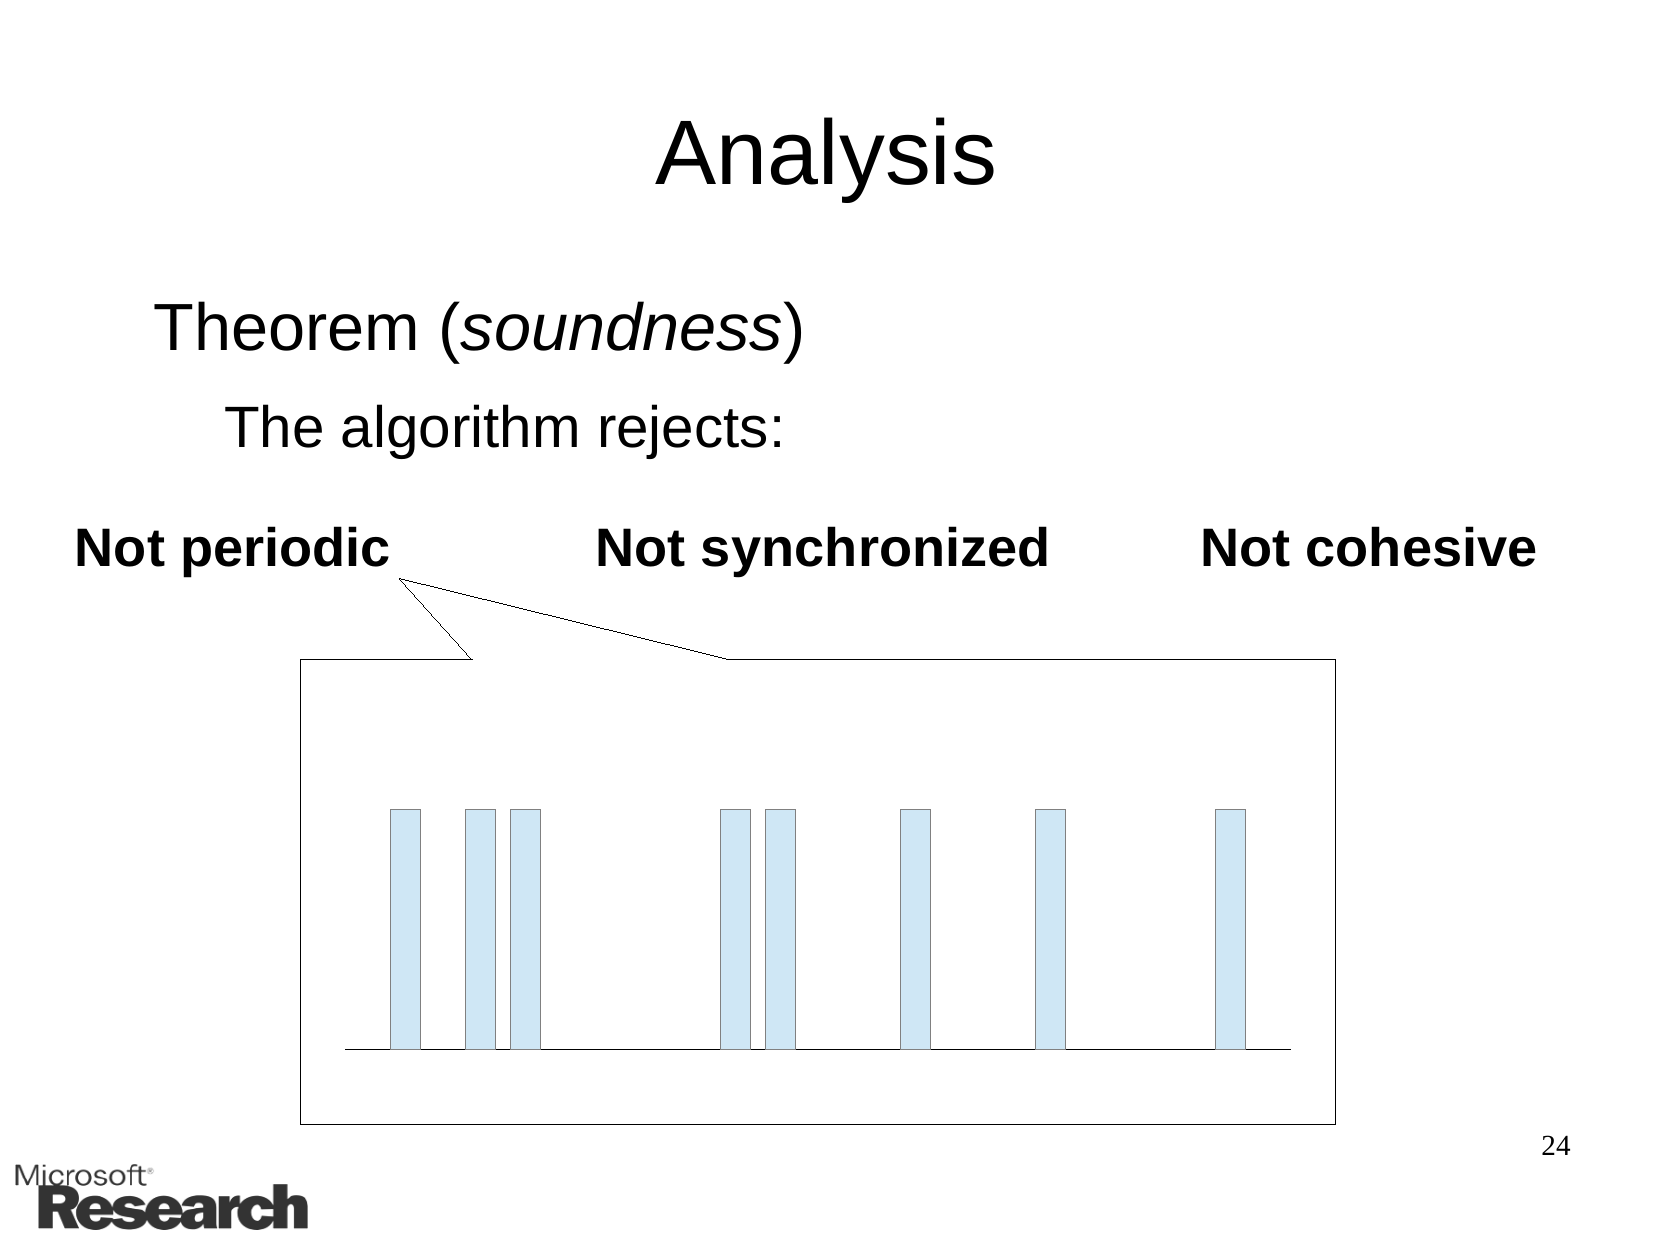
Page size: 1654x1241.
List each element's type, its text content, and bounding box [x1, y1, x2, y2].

text_box [765, 809, 796, 1050]
picture [5, 1148, 322, 1241]
text_box [510, 809, 541, 1050]
text_box [720, 809, 751, 1050]
text_box Not periodic [60, 509, 407, 586]
title Analysis [82, 49, 1571, 257]
text_box [1215, 809, 1246, 1050]
text_box Not cohesive [1185, 509, 1554, 586]
text_box [465, 809, 496, 1050]
text_box [900, 809, 931, 1050]
list Theorem (soundness) The algorithm rejects: [82, 290, 1538, 1010]
text_box [1035, 809, 1066, 1050]
text_box [390, 809, 421, 1050]
text_box Not synchronized [580, 509, 1067, 586]
